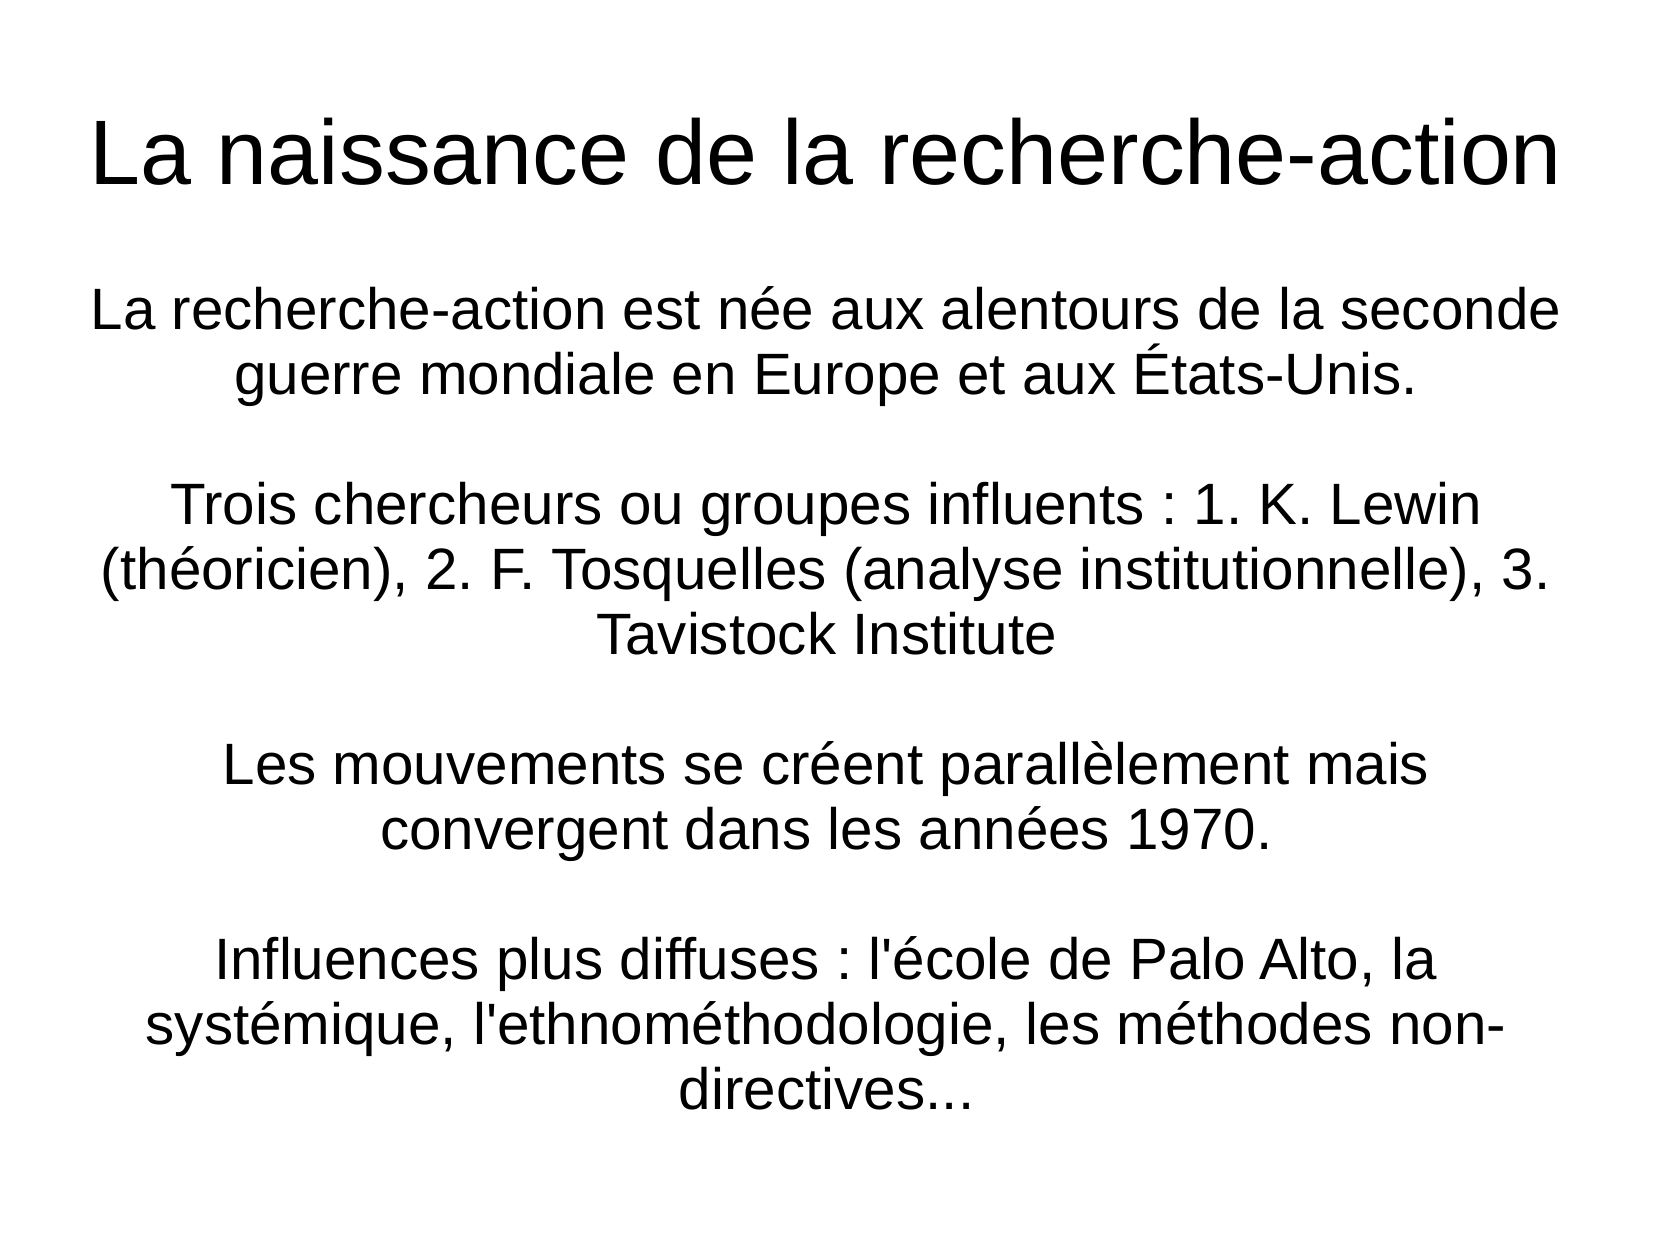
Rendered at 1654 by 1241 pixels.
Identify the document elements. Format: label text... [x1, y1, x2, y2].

subtitle La recherche-action est née aux alentours de la seconde guerre mondiale en Europe et aux États-Unis. Trois chercheurs ou groupes influents : 1. K. Lewin (théoricien), 2. F. Tosquelles (analyse institutionnelle), 3. Tavistock Institute Les mouvements se créent parallèlement mais convergent dans les années 1970. Influences plus diffuses : l'école de Palo Alto, la systémique, l'ethnométhodologie, les méthodes non-directives... [82, 276, 1571, 1122]
title La naissance de la recherche-action [82, 56, 1571, 250]
